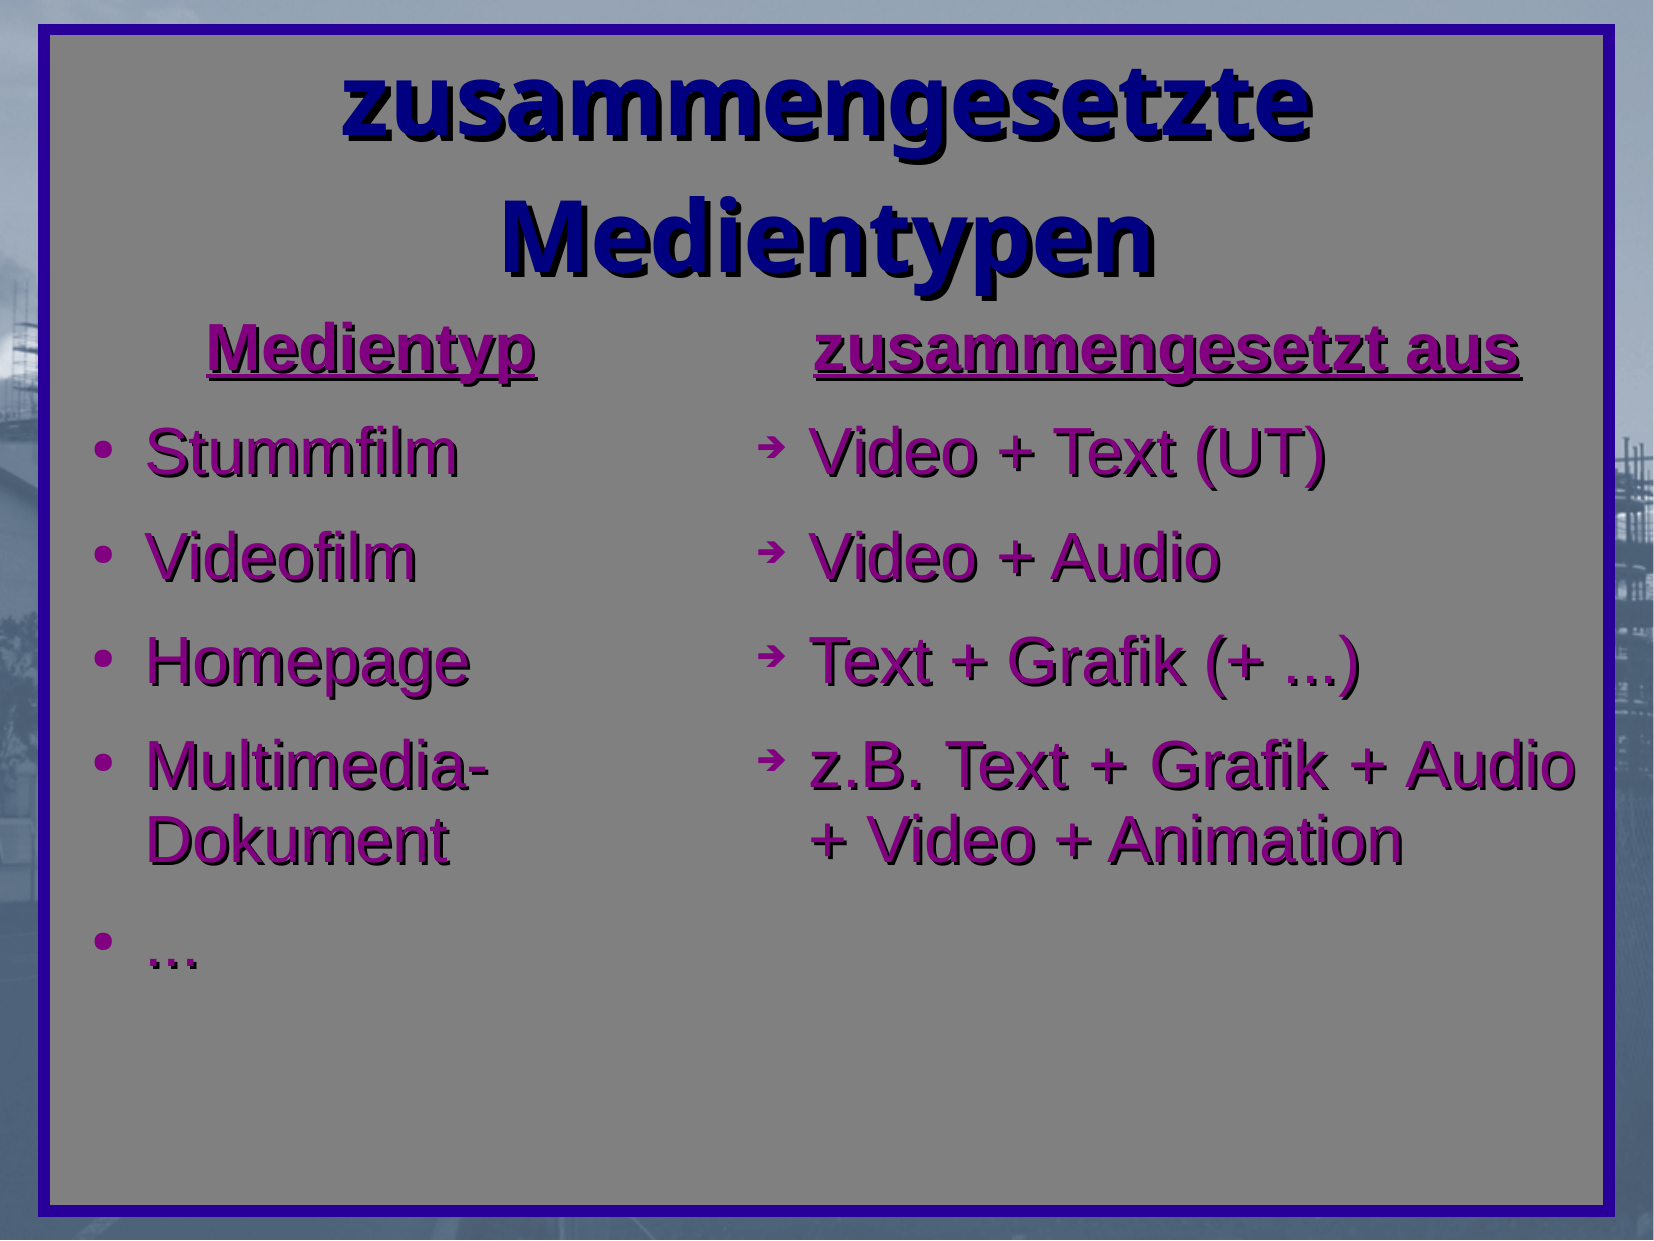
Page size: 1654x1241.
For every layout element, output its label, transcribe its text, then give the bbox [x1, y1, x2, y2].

list Medientyp Stummfilm Videofilm Homepage Multimedia-Dokument ... [73, 310, 650, 1152]
title zusammengesetzte Medientypen [82, 49, 1571, 281]
list zusammengesetzt aus Video + Text (UT) Video + Audio Text + Grafik (+ ...) z.B. Text + Grafik + Audio + Video + Animation [738, 310, 1578, 1152]
picture [0, 0, 1654, 1240]
